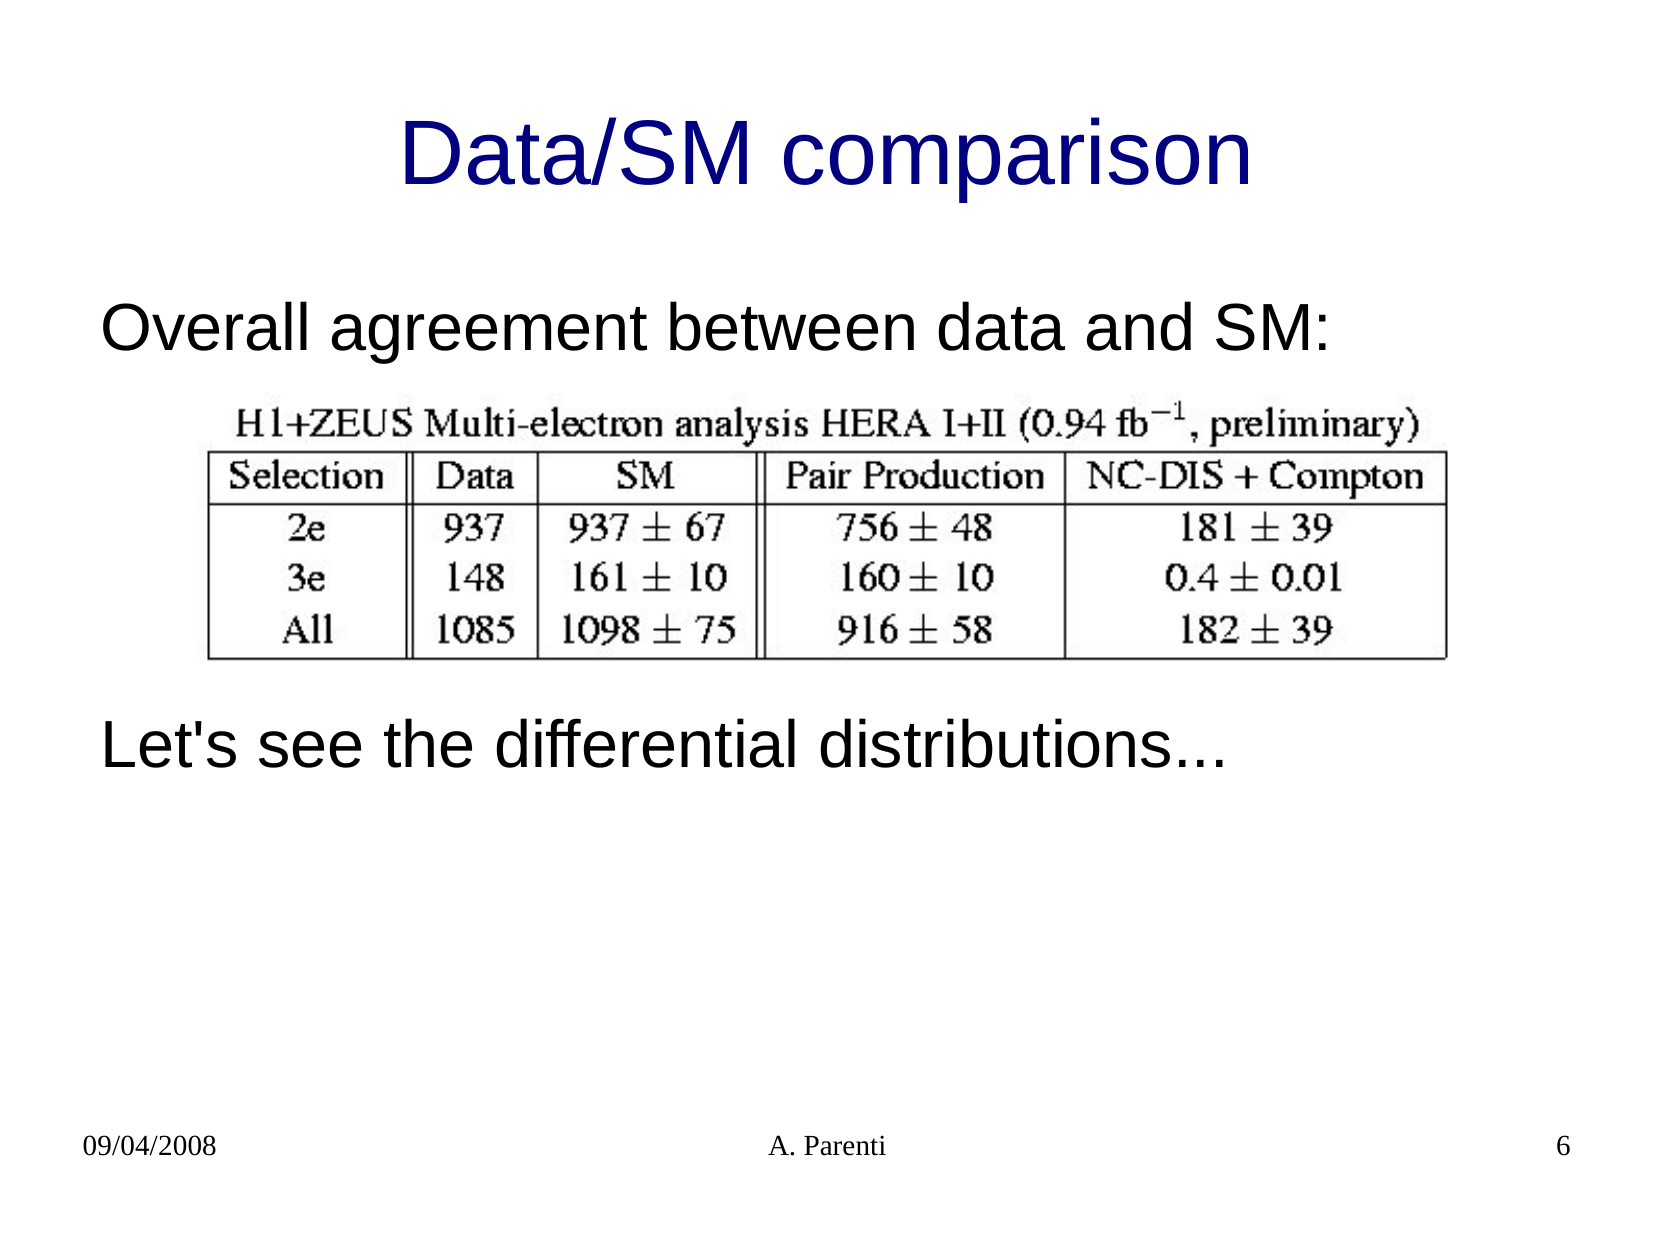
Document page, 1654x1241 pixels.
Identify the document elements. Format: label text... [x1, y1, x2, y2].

list Overall agreement between data and SM: Let's see the differential distributions... [82, 290, 1571, 1109]
title Data/SM comparison [82, 49, 1571, 257]
picture [181, 393, 1473, 676]
